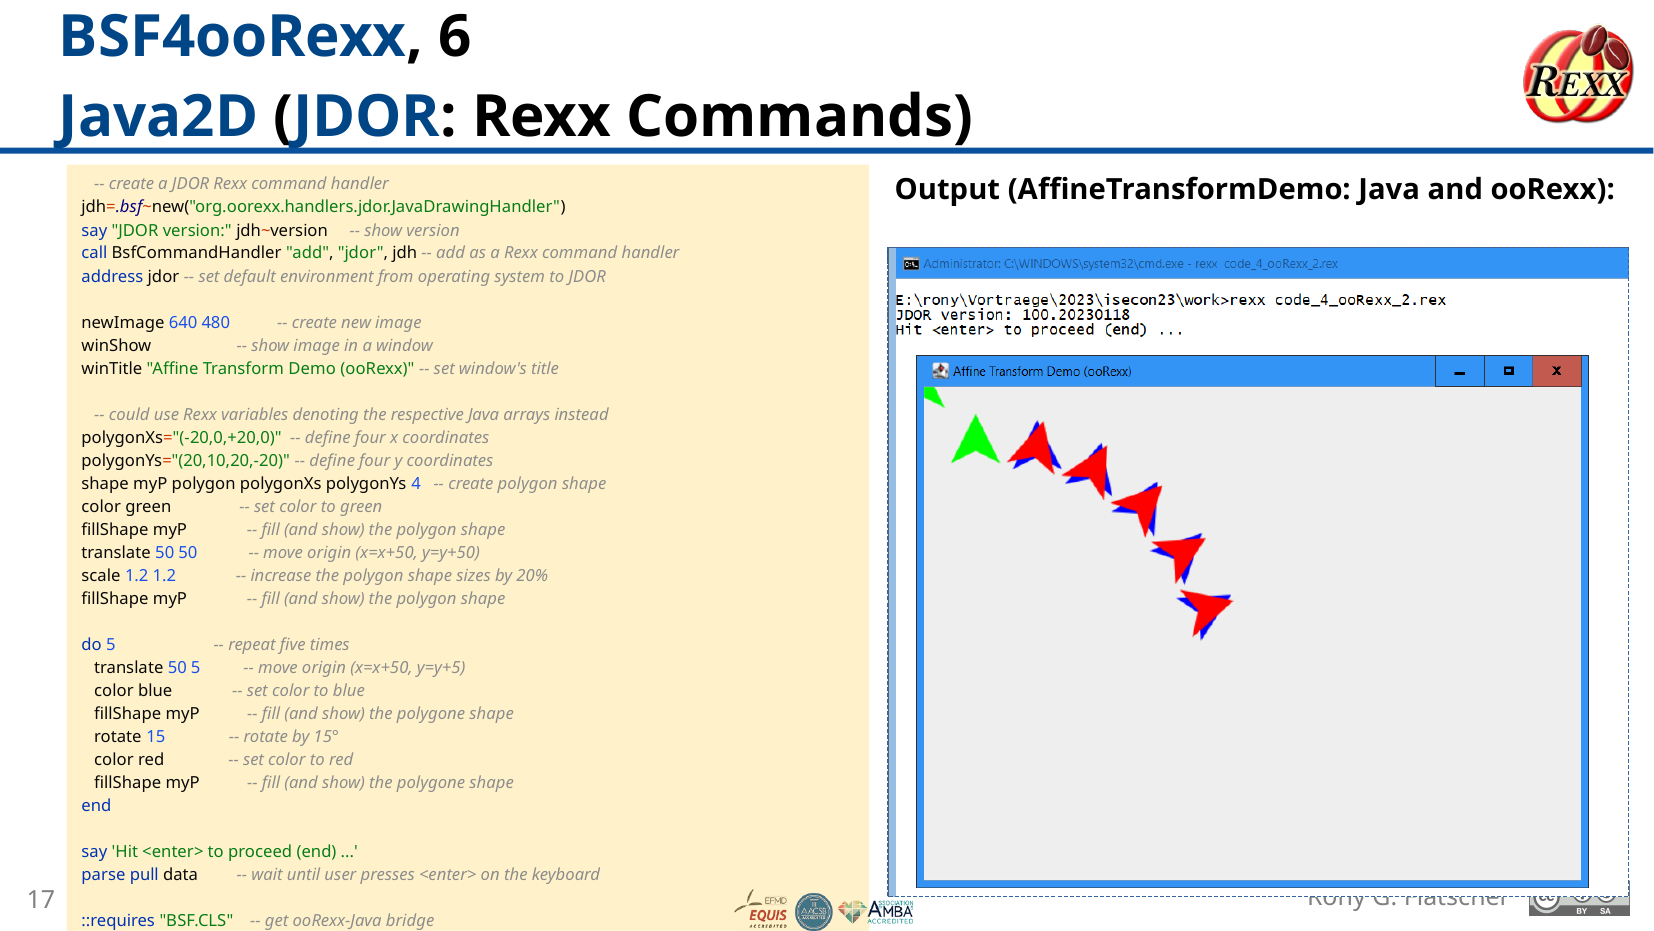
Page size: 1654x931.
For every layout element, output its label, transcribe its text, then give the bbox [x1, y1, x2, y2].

picture [870, 247, 1629, 931]
text_box -- create a JDOR Rexx command handler jdh=.bsf~new("org.oorexx.handlers.jdor.JavaDrawingHandler") say "JDOR version:" jdh~version -- show version call BsfCommandHandler "add", "jdor", jdh -- add as a Rexx command handler address jdor -- set default environment from operating system to JDOR newImage 640 480 -- create new image winShow -- show image in a window winTitle "Affine Transform Demo (ooRexx)" -- set window's title -- could use Rexx variables denoting the respective Java arrays instead polygonXs="(-20,0,+20,0)" -- define four x coordinates polygonYs="(20,10,20,-20)" -- define four y coordinates shape myP polygon polygonXs polygonYs 4 -- create polygon shape color green -- set color to green fillShape myP -- fill (and show) the polygon shape translate 50 50 -- move origin (x=x+50, y=y+50) scale 1.2 1.2 -- increase the polygon shape sizes by 20% fillShape myP -- fill (and show) the polygon shape do 5 -- repeat five times translate 50 5 -- move origin (x=x+50, y=y+5) color blue -- set color to blue fillShape myP -- fill (and show) the polygone shape rotate 15 -- rotate by 15° color red -- set color to red fillShape myP -- fill (and show) the polygone shape end say 'Hit <enter> to proceed (end) ...' parse pull data -- wait until user presses <enter> on the keyboard ::requires "BSF.CLS" -- get ooRexx-Java bridge [66, 164, 870, 897]
text_box Output (AffineTransformDemo: Java and ooRexx): [879, 160, 1634, 214]
title BSF4ooRexx, 6 Java2D (JDOR: Rexx Commands) [0, 0, 1654, 150]
picture [1522, 19, 1635, 133]
